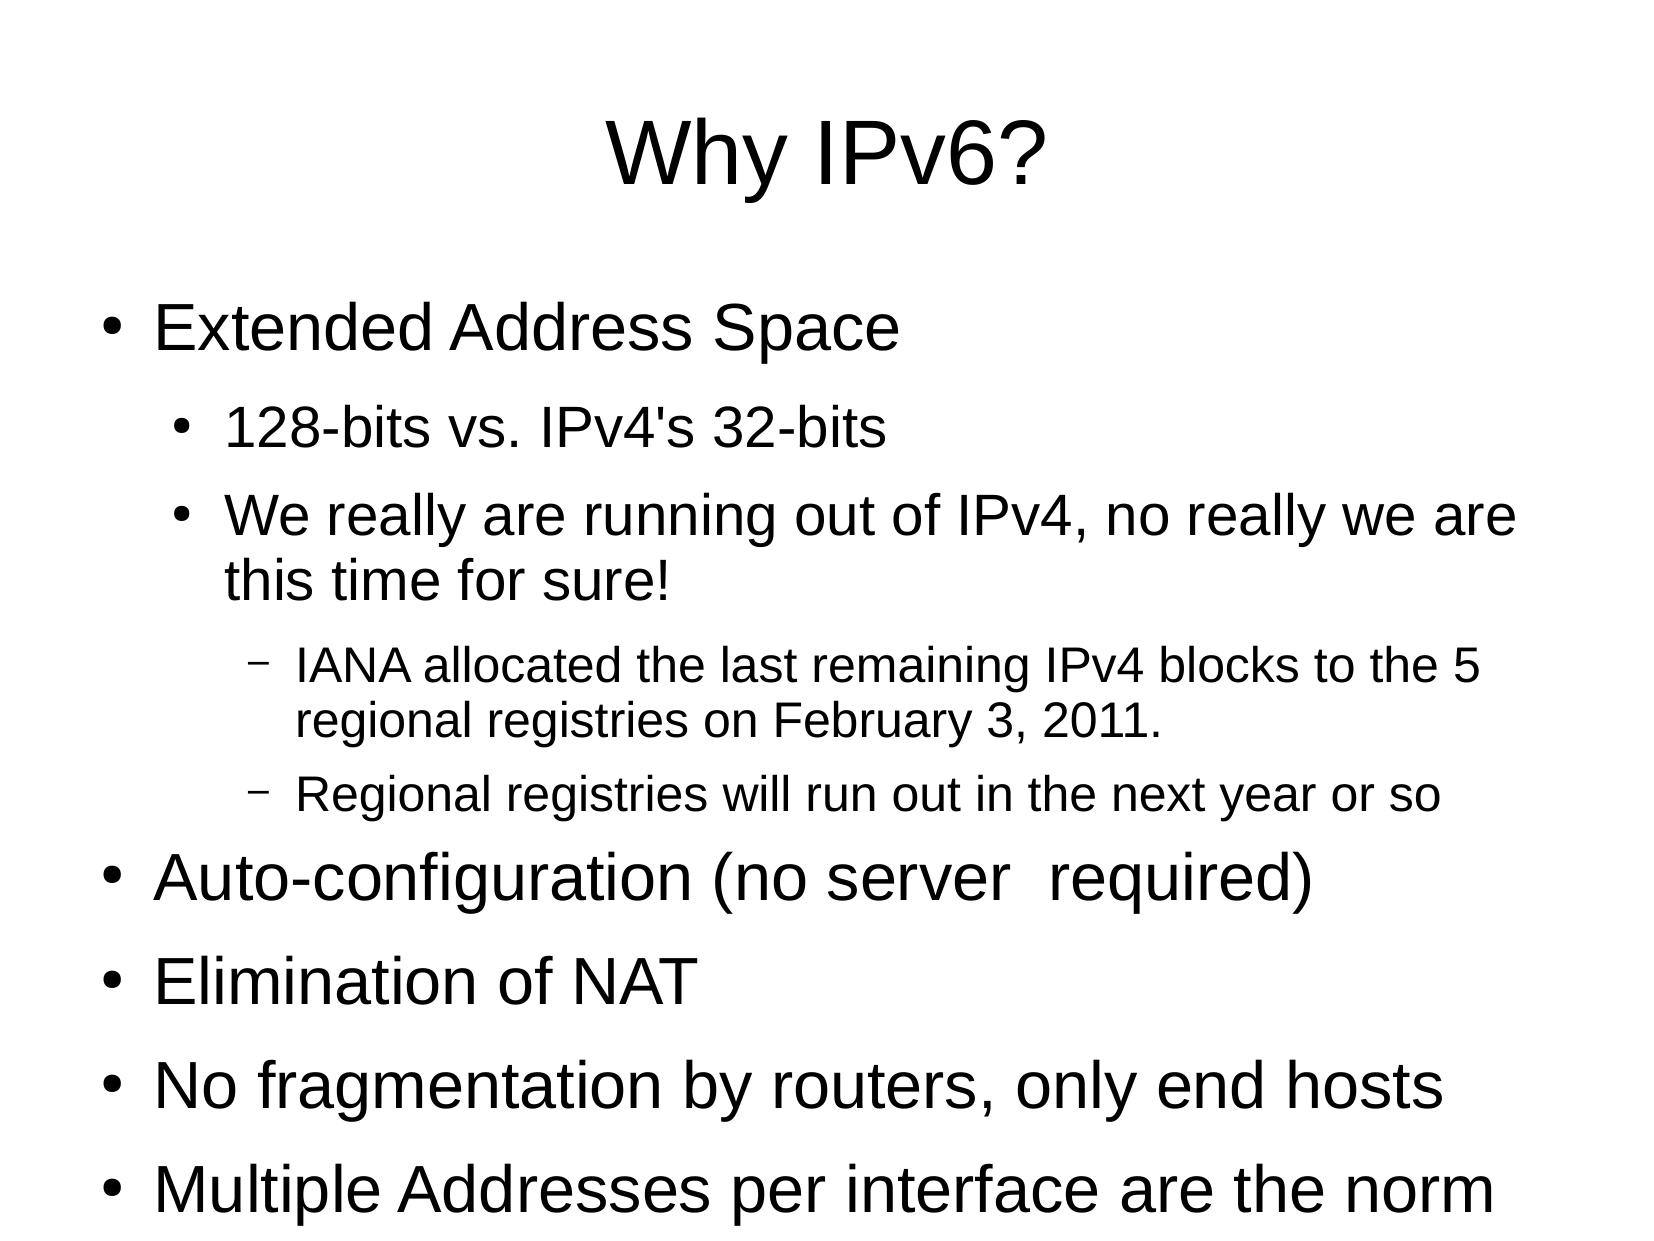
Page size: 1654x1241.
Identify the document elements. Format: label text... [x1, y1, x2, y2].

list Extended Address Space 128-bits vs. IPv4's 32-bits We really are running out of IPv4, no really we are this time for sure! IANA allocated the last remaining IPv4 blocks to the 5 regional registries on February 3, 2011. Regional registries will run out in the next year or so Auto-configuration (no server required) Elimination of NAT No fragmentation by routers, only end hosts Multiple Addresses per interface are the norm [82, 290, 1571, 1228]
title Why IPv6? [82, 49, 1571, 257]
